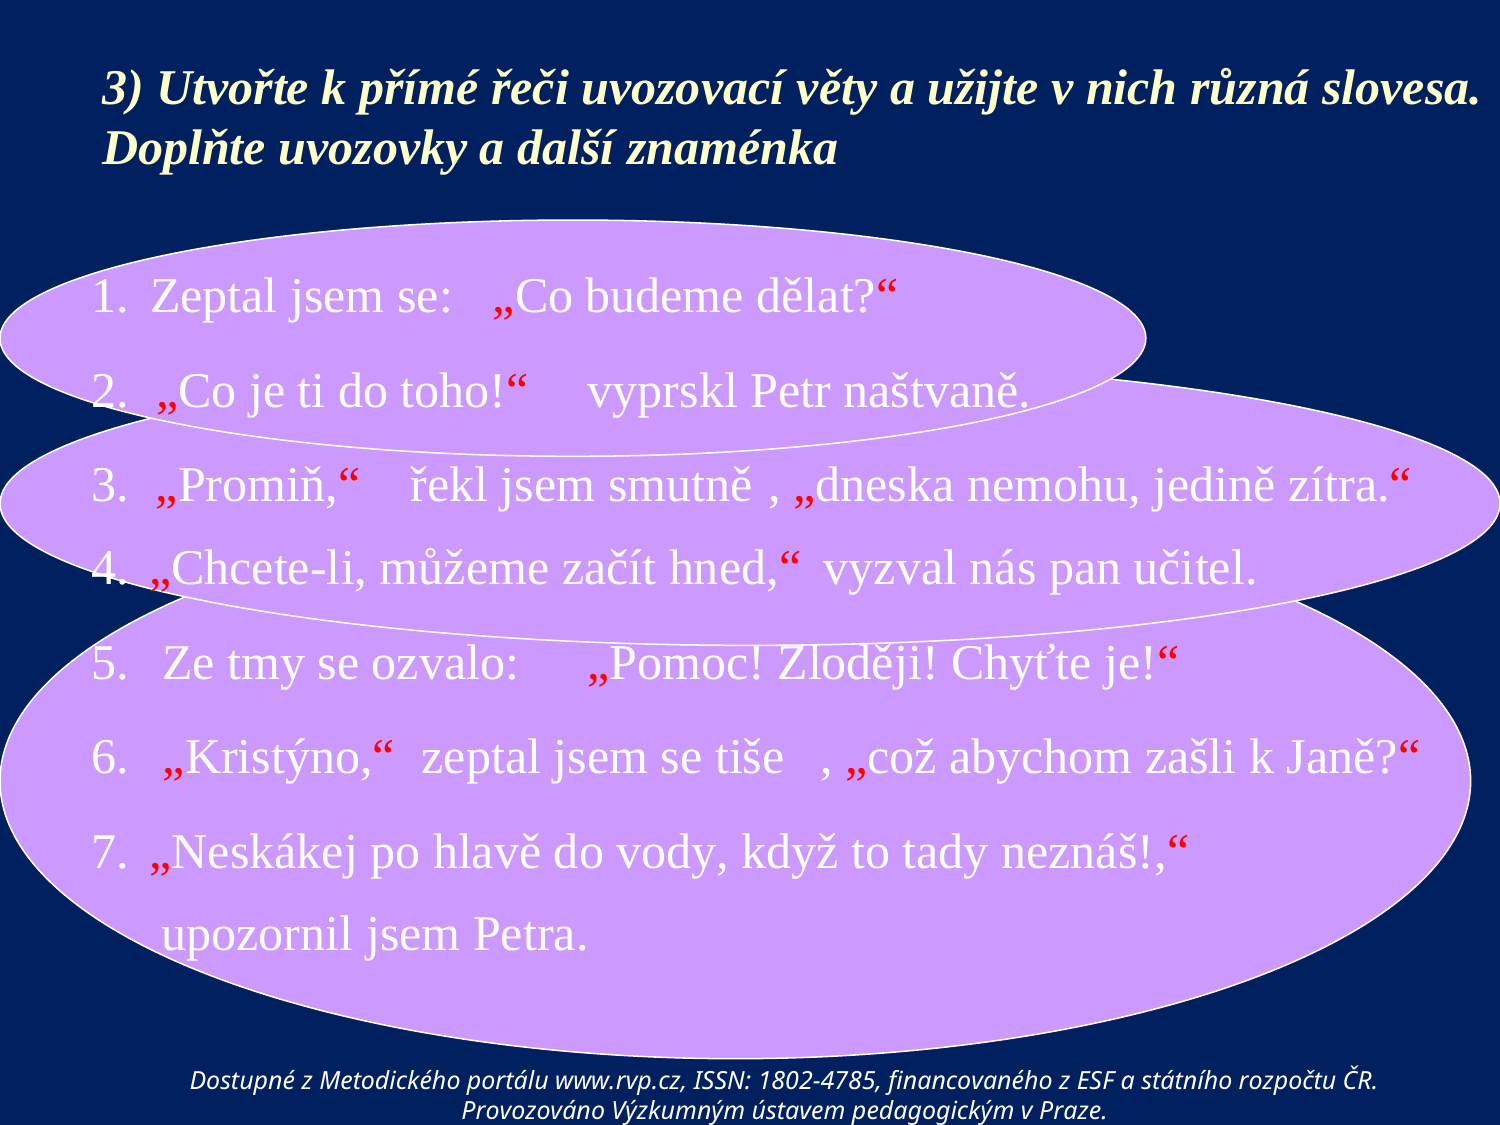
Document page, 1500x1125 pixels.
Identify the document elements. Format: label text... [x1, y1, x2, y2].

text_box „Co je ti do toho!“ [155, 349, 557, 426]
text_box 3) Utvořte k přímé řeči uvozovací věty a užijte v nich různá slovesa. Doplňte uvozovky a další znaménka [87, 47, 1500, 183]
text_box „Kristýno,“ , „což abychom zašli k Janě?“ [147, 715, 1449, 792]
text_box „Pomoc! Zloději! Chyťte je!“ [572, 621, 1208, 697]
text_box „Neskákej po hlavě do vody, když to tady neznáš!,“ [134, 810, 1205, 886]
text_box 6. [77, 715, 147, 792]
text_box vyprskl Petr naštvaně. [560, 349, 1047, 426]
text_box upozornil jsem Petra. [147, 893, 605, 969]
text_box vyzval nás pan učitel. [796, 526, 1273, 603]
text_box [0, 220, 1500, 1059]
text_box 3. [77, 444, 141, 520]
text_box „Co budeme dělat?“ [479, 255, 925, 331]
text_box 7. [77, 810, 134, 886]
text_box 2. [77, 349, 155, 426]
text_box 1. [77, 255, 135, 331]
text_box „Chcete-li, můžeme začít hned,“ [134, 526, 796, 603]
text_box Zeptal jsem se: [135, 255, 479, 331]
text_box řekl jsem smutně [383, 444, 769, 520]
text_box 5. [77, 621, 147, 697]
text_box Dostupné z Metodického portálu www.rvp.cz, ISSN: 1802-4785, financovaného z ESF a státního rozpočtu ČR. Provozováno Výzkumným ústavem pedagogickým v Praze. [163, 1065, 1407, 1125]
text_box 4. [77, 526, 134, 603]
text_box zeptal jsem se tiše [406, 716, 801, 792]
text_box „Promiň,“ , „dneska nemohu, jedině zítra.“ [141, 443, 1442, 520]
text_box Ze tmy se ozvalo: [147, 621, 535, 697]
